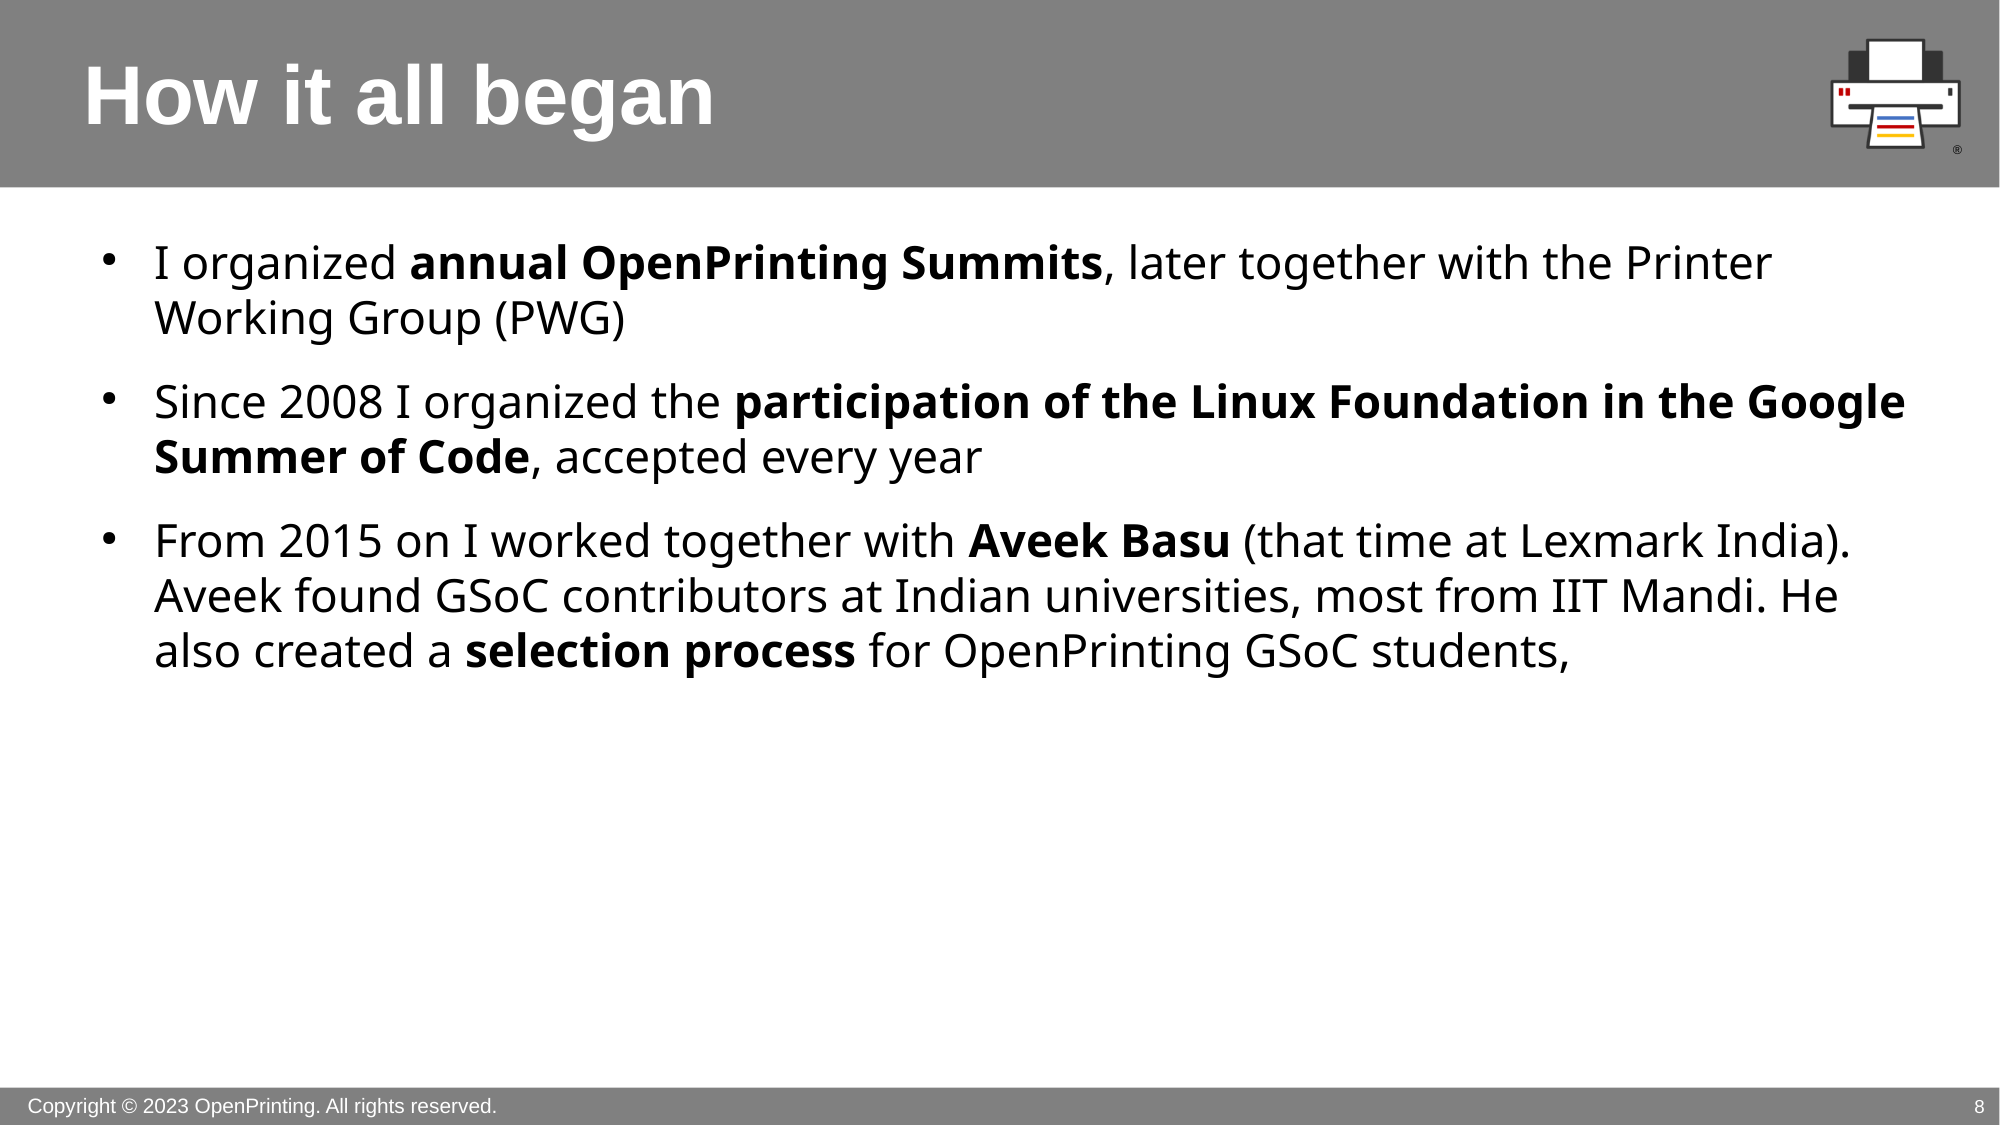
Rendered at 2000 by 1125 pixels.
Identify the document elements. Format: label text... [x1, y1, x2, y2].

list I organized annual OpenPrinting Summits, later together with the Printer Working Group (PWG) Since 2008 I organized the participation of the Linux Foundation in the Google Summer of Code, accepted every year From 2015 on I worked together with Aveek Basu (that time at Lexmark India). Aveek found GSoC contributors at Indian universities, most from IIT Mandi. He also created a selection process for OpenPrinting GSoC students, [75, 224, 1936, 1067]
title How it all began [75, 7, 1786, 175]
picture [1825, 33, 1966, 154]
